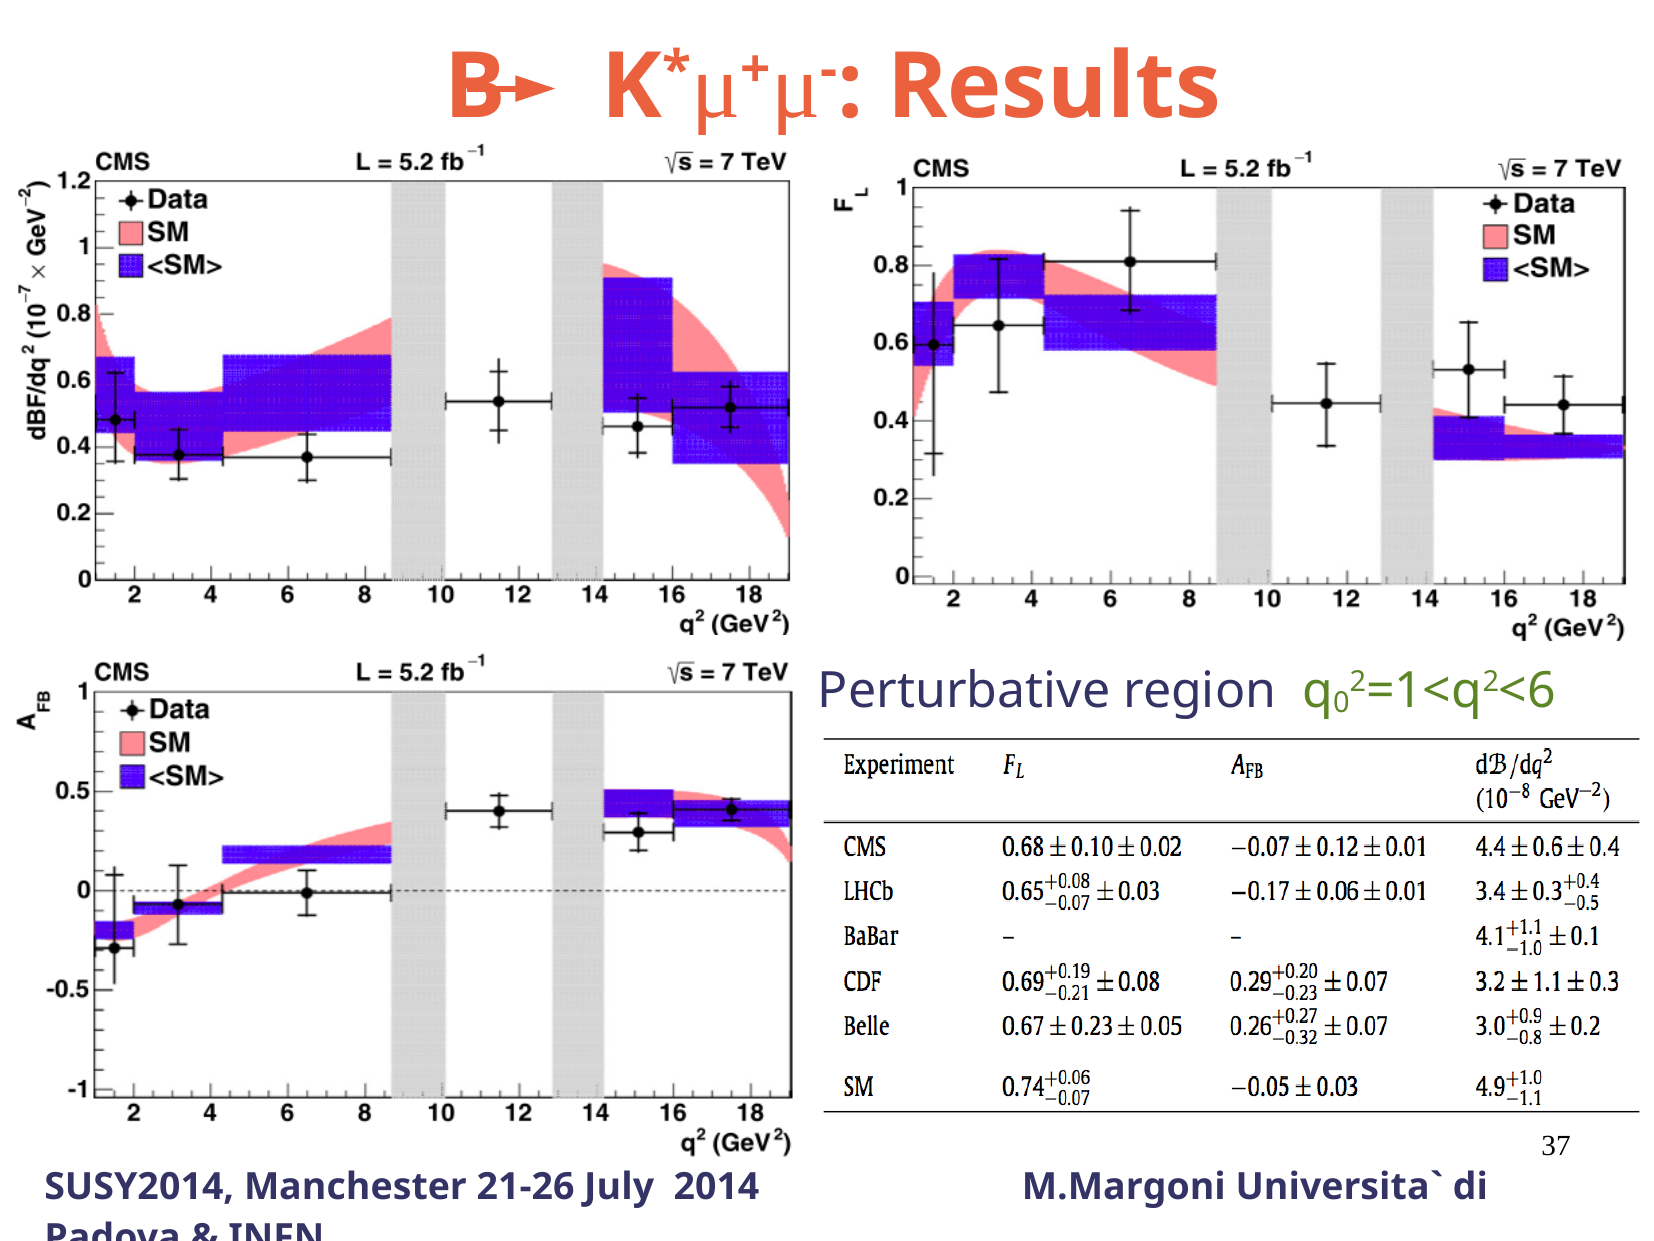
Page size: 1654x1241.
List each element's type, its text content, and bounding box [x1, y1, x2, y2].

text_box Perturbative region q02=1<q2<6 GeV2: [803, 1133, 1654, 1241]
text_box Perturbative region q02=1<q2<6 GeV2: [821, 654, 1654, 698]
title B K*μ+μ-: Results [88, 0, 1577, 135]
picture [0, 129, 1654, 1170]
text_box [809, 698, 1654, 726]
text_box SUSY2014, Manchester 21-26 July 2014 M.Margoni Universita` di Padova & INFN [29, 1151, 1625, 1225]
